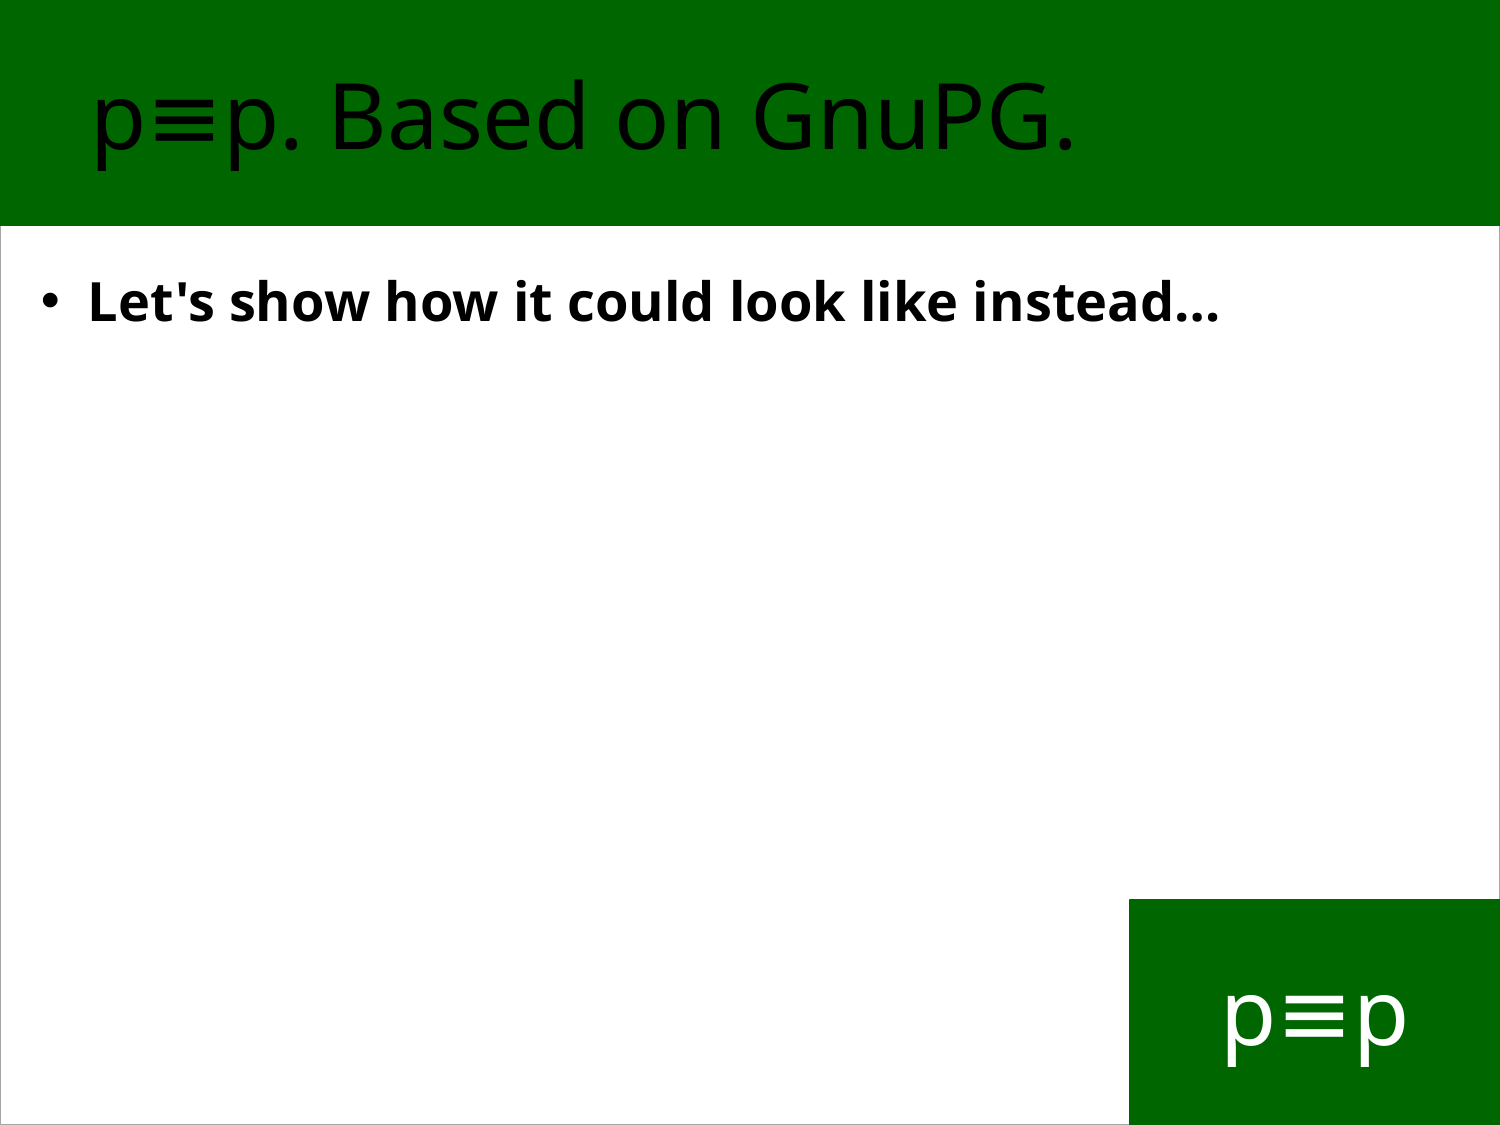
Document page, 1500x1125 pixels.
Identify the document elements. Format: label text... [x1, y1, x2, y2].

list Let's show how it could look like instead… [25, 260, 1404, 1103]
title p≡p. Based on GnuPG. [0, 0, 1500, 225]
text_box p≡p [1130, 899, 1500, 1125]
